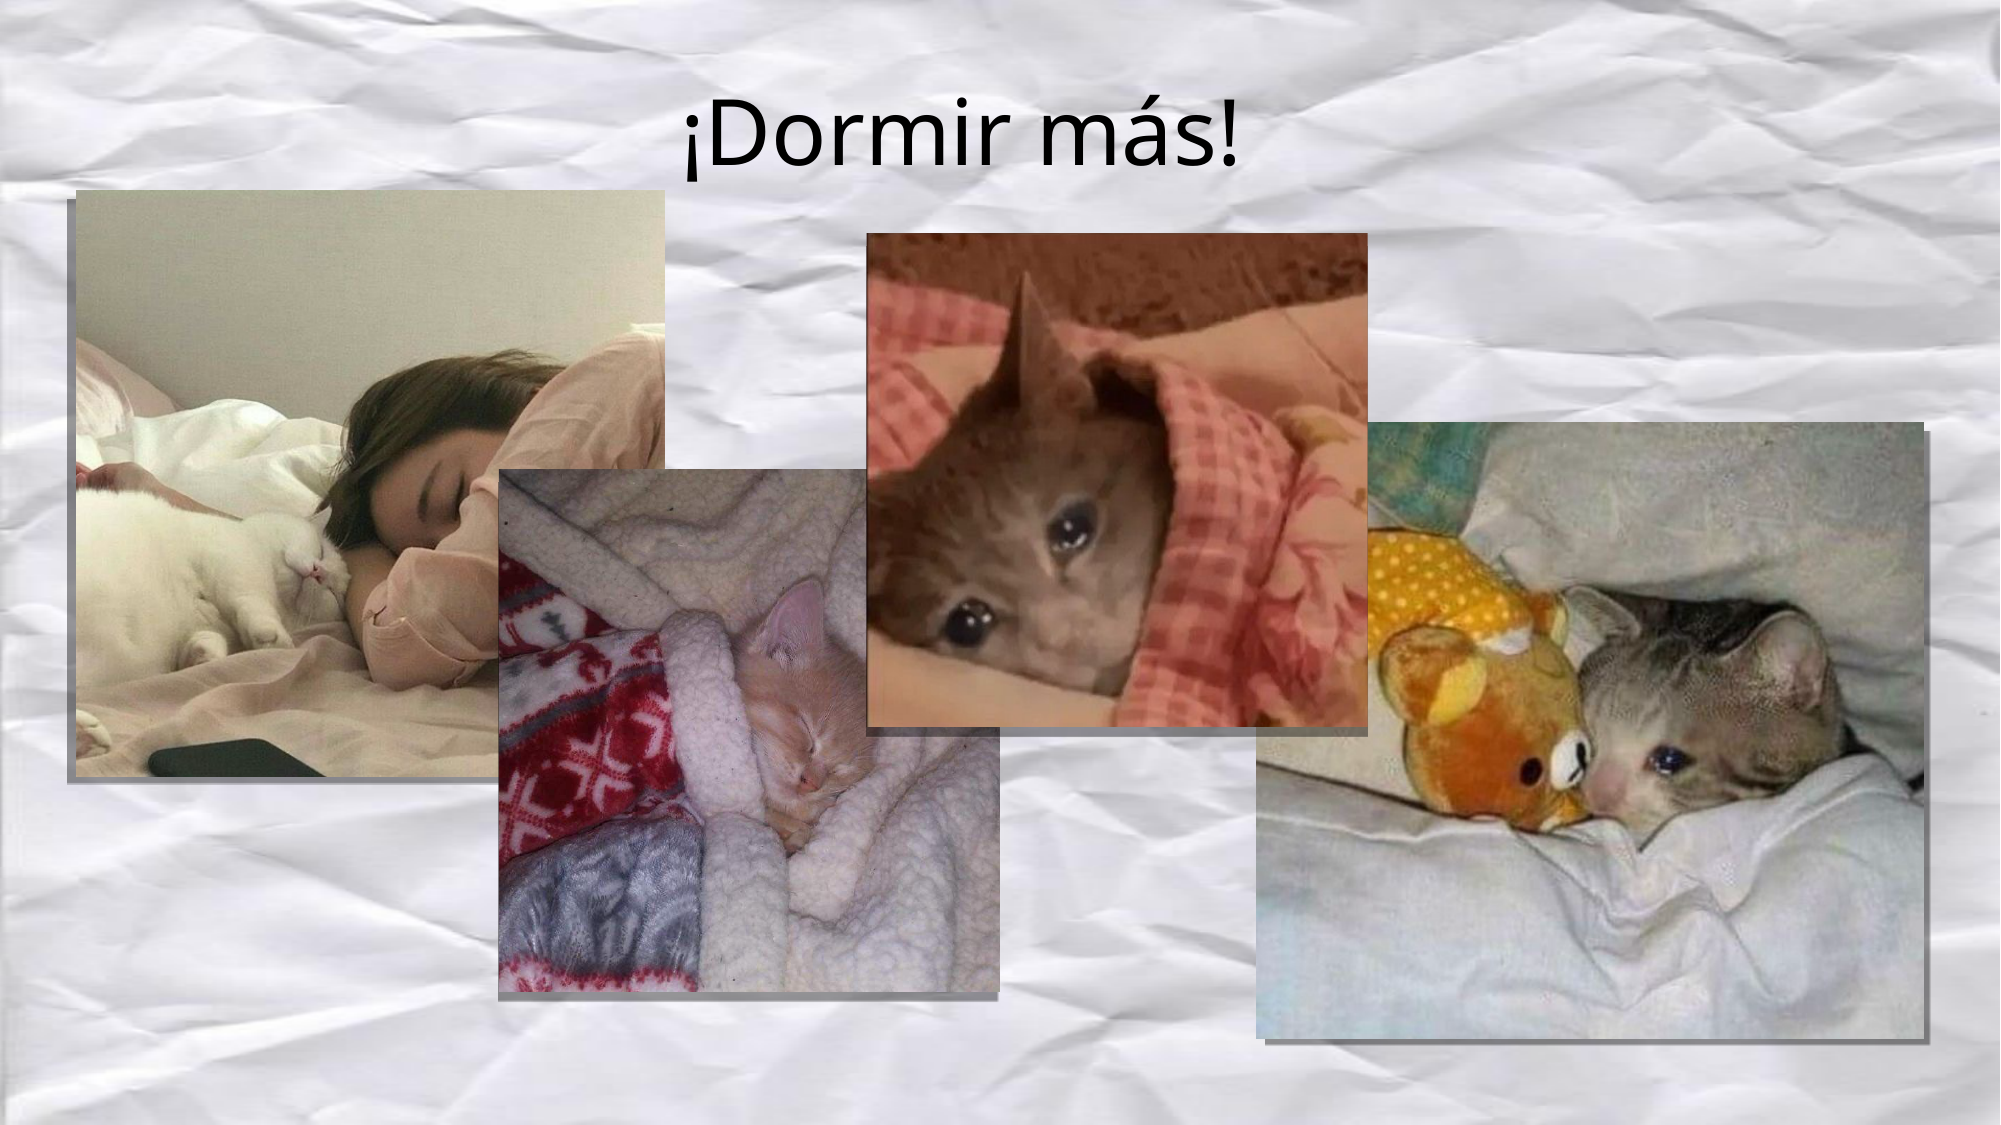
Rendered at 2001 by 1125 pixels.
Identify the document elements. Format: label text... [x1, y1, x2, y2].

title ¡Dormir más! [665, 27, 2000, 245]
picture [0, 0, 2000, 1125]
